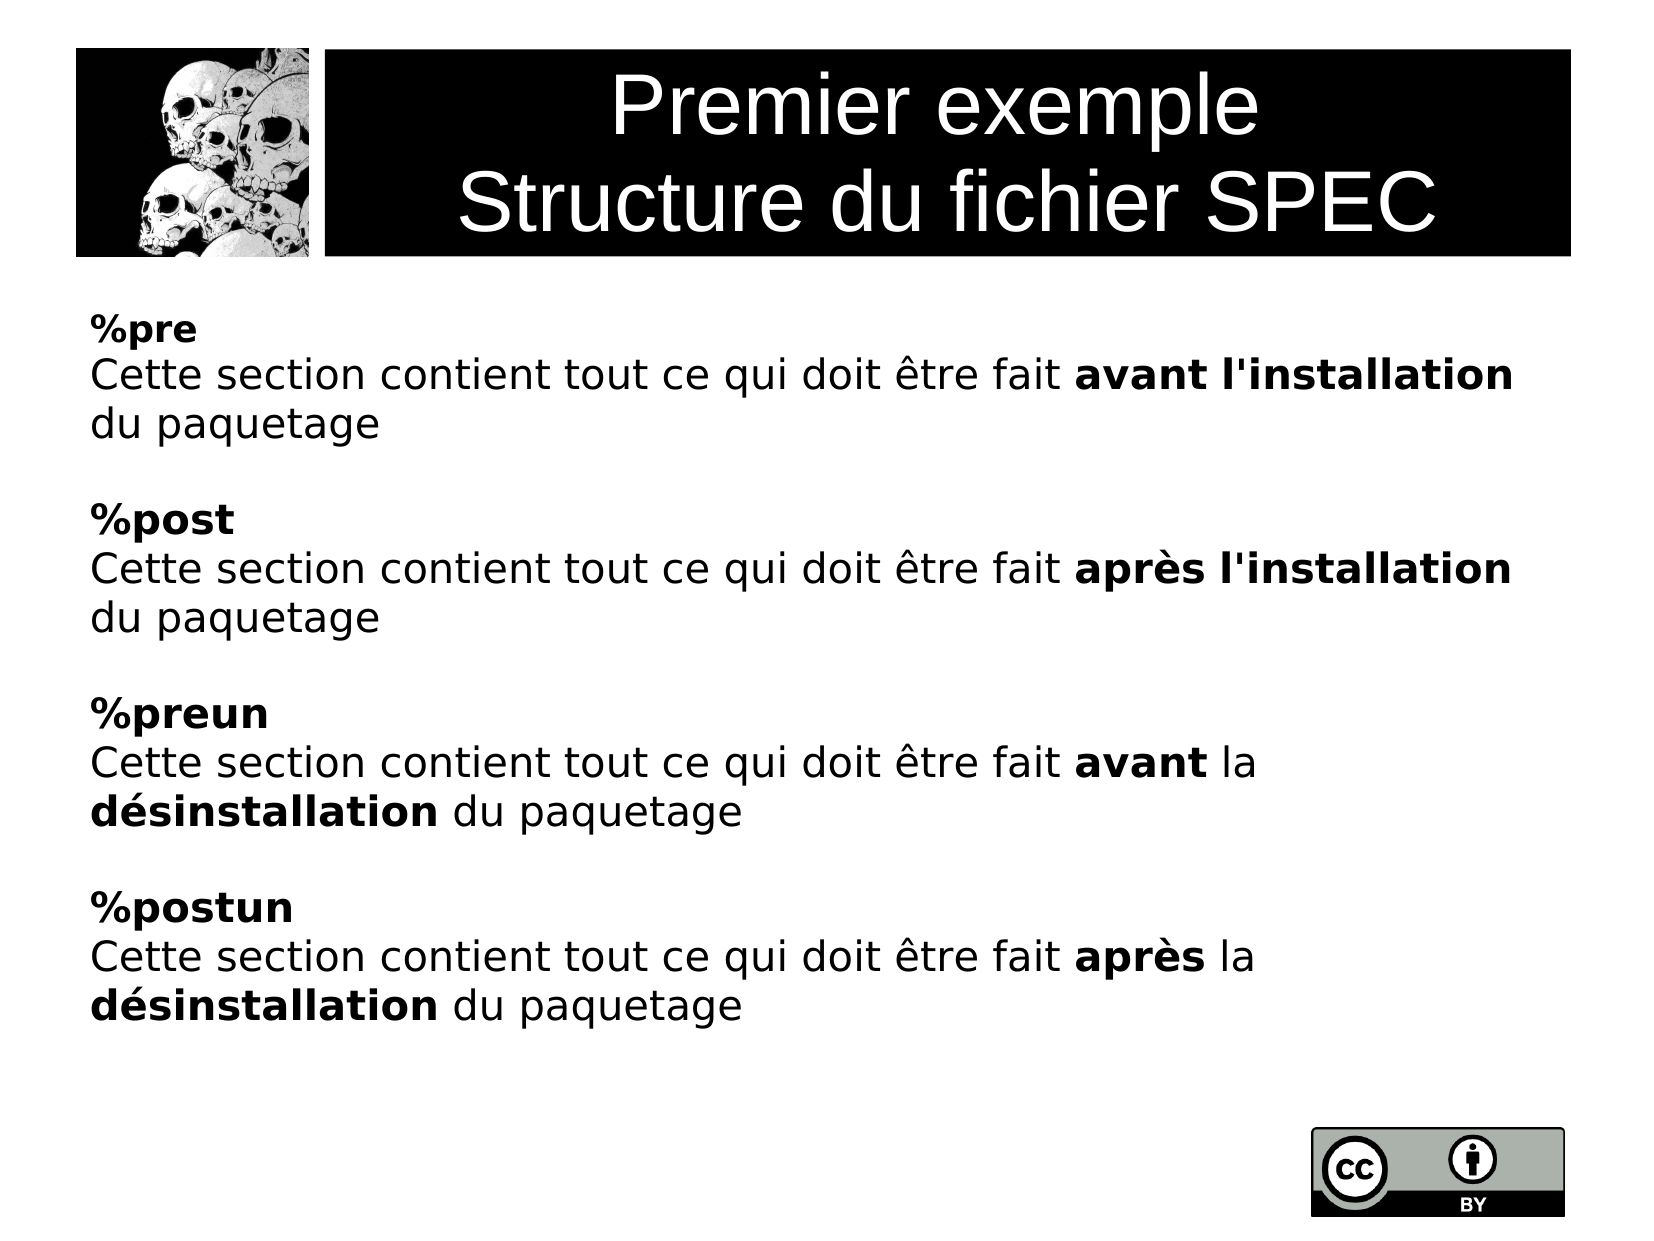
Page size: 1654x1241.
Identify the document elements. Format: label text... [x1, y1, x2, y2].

picture [76, 48, 309, 257]
title Premier exemple Structure du fichier SPEC [324, 49, 1571, 257]
picture [1311, 1127, 1565, 1217]
text_box %pre Cette section contient tout ce qui doit être fait avant l'installation du paquetage %post Cette section contient tout ce qui doit être fait après l'installation du paquetage %preun Cette section contient tout ce qui doit être fait avant la désinstallation du paquetage %postun Cette section contient tout ce qui doit être fait après la désinstallation du paquetage [75, 300, 1576, 1106]
